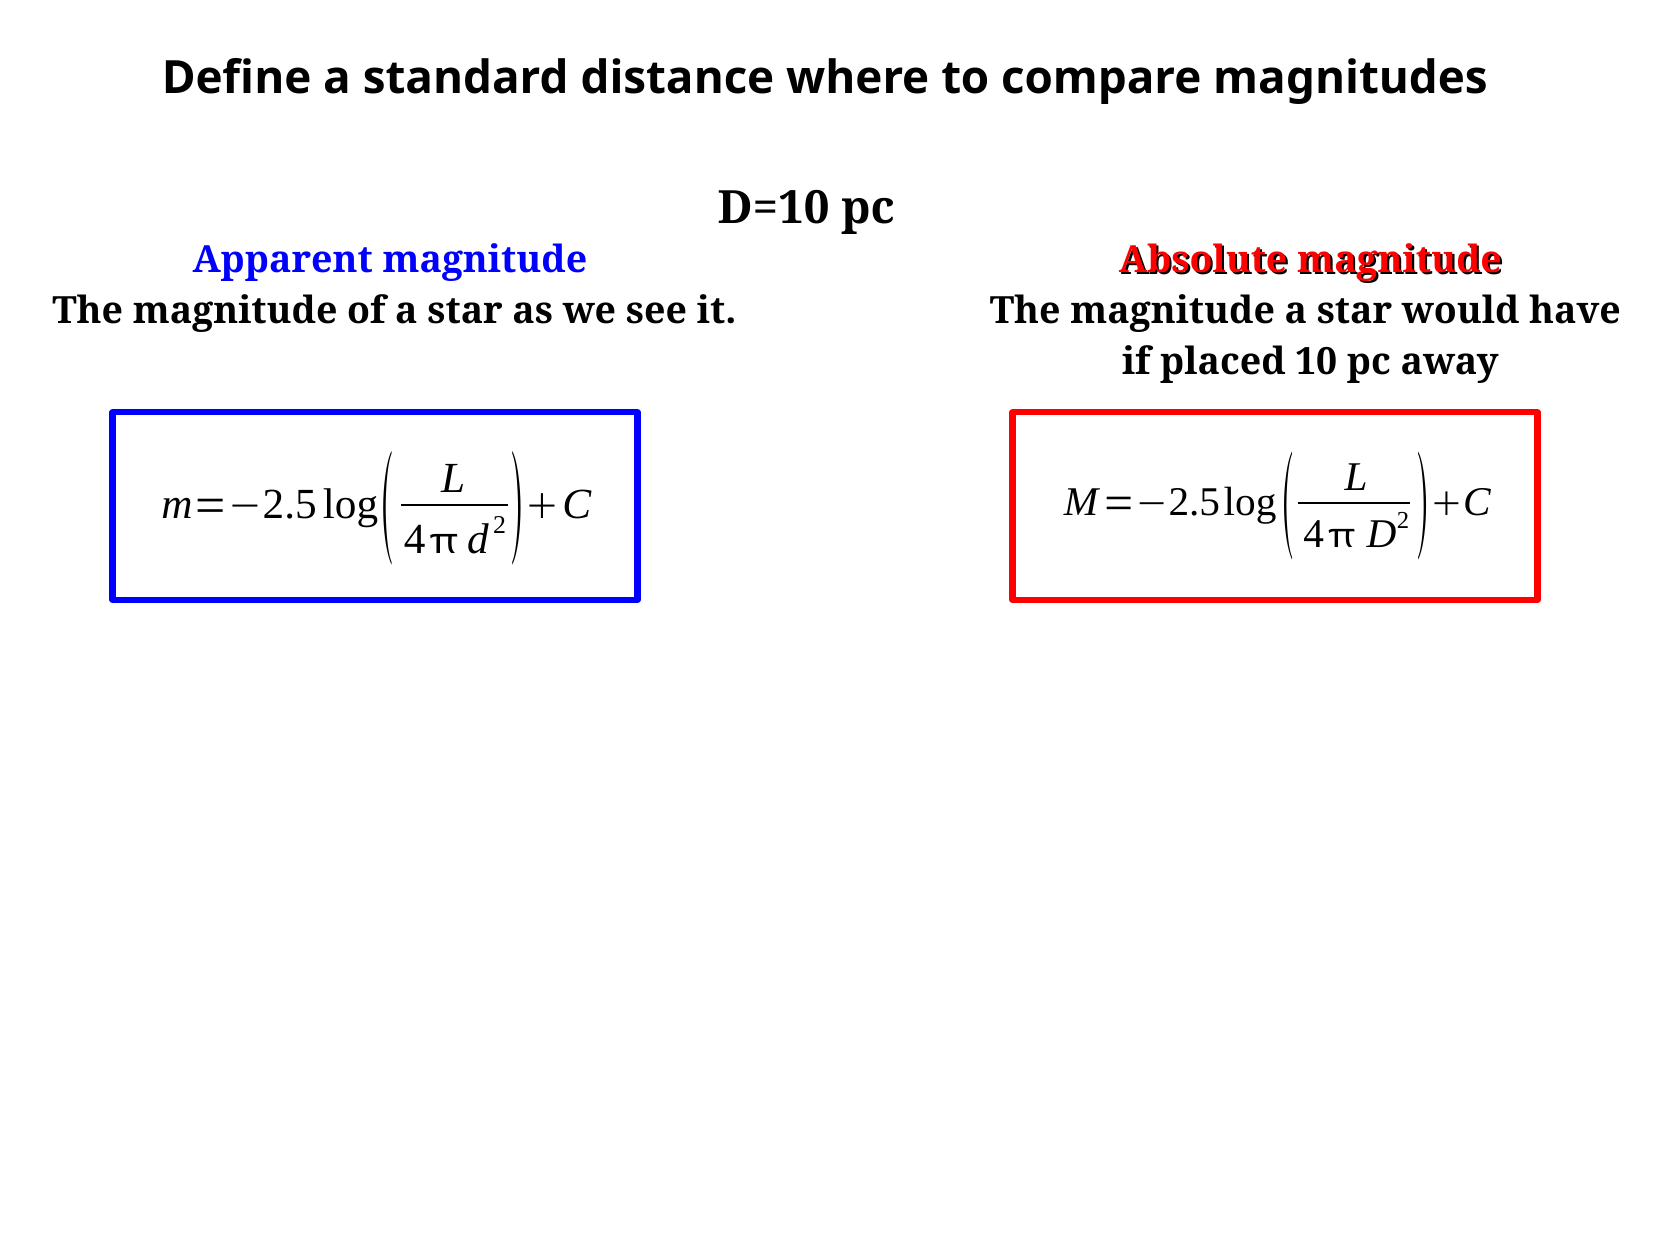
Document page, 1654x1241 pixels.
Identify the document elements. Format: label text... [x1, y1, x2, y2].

chart [150, 450, 601, 569]
text_box Define a standard distance where to compare magnitudes [0, 37, 1651, 117]
text_box [1012, 412, 1538, 600]
text_box D=10 pc [637, 166, 976, 421]
text_box Apparent magnitude The magnitude of a star as we see it. [37, 225, 686, 398]
text_box Absolute magnitude The magnitude a star would have if placed 10 pc away [975, 225, 1586, 387]
chart [1050, 450, 1501, 563]
text_box [112, 412, 638, 600]
